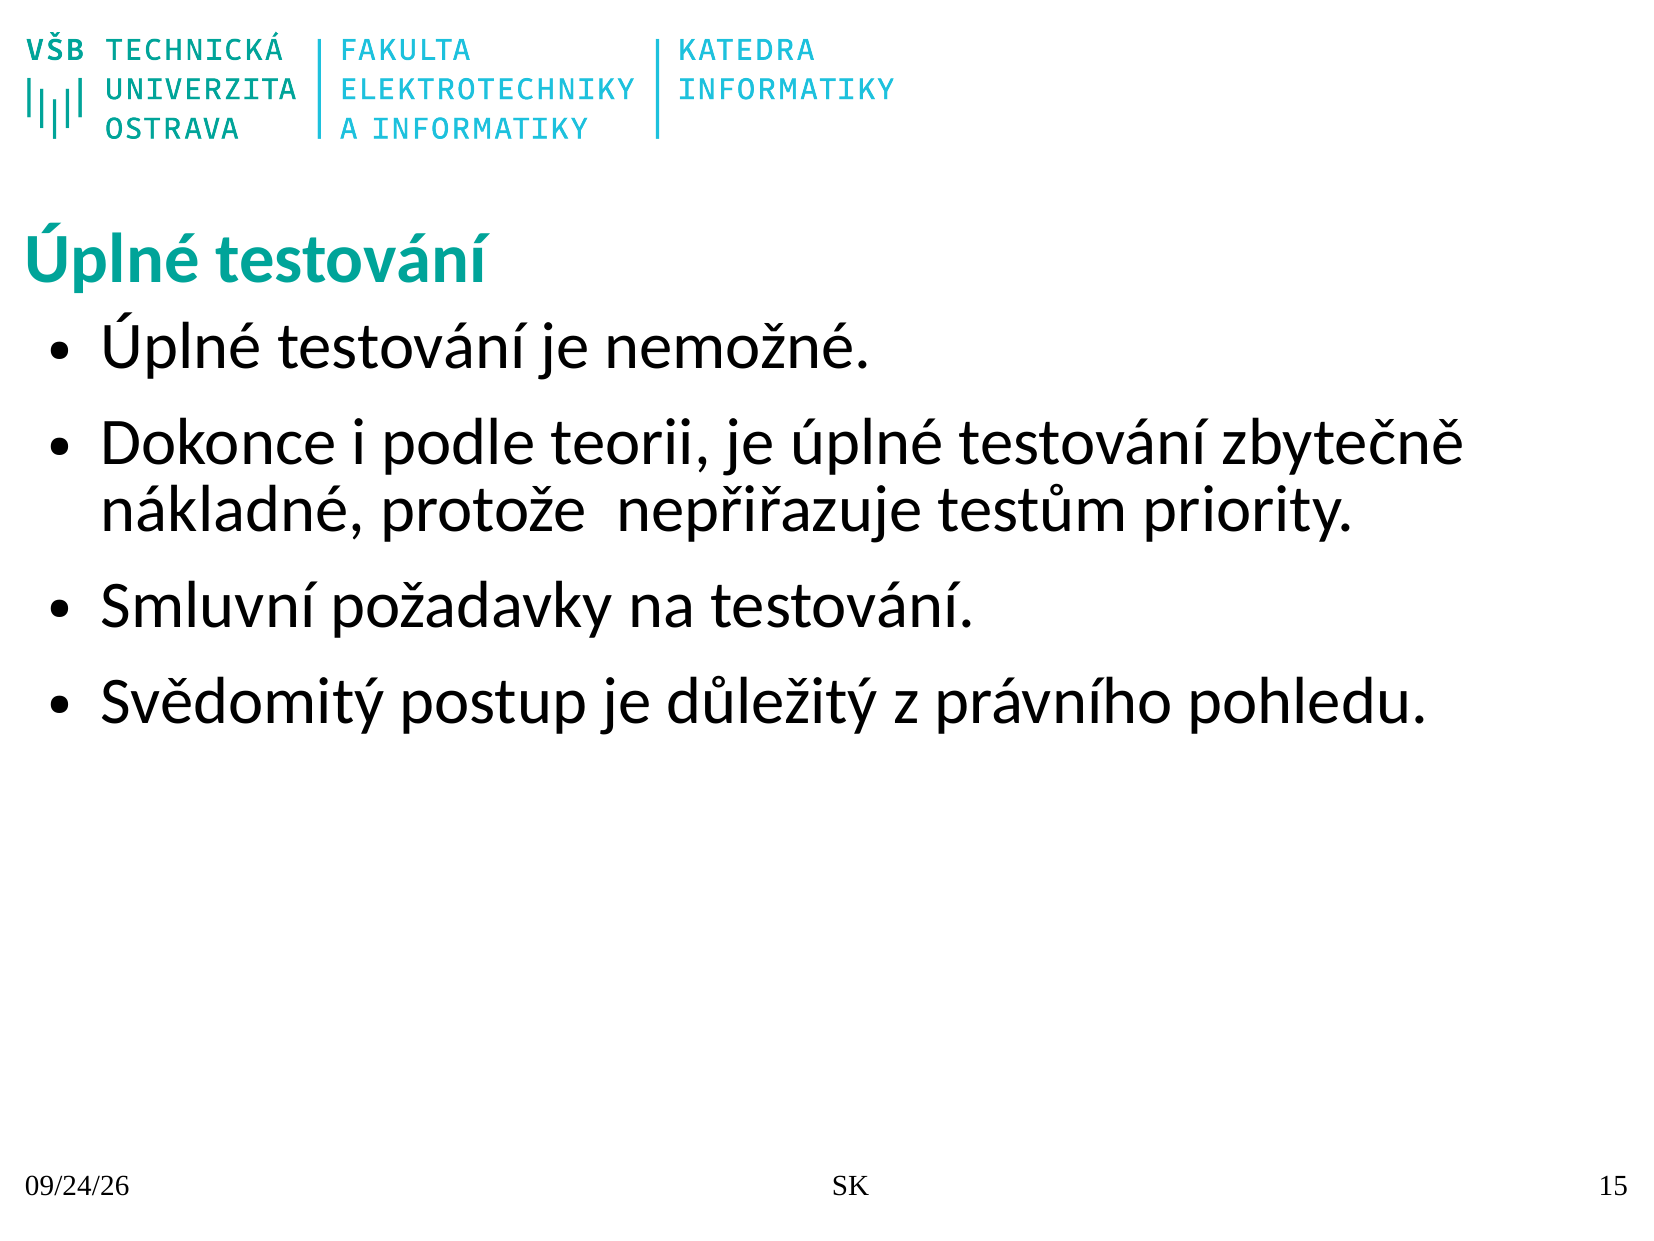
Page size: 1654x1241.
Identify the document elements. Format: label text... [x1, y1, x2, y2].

list Úplné testování je nemožné. Dokonce i podle teorii, je úplné testování zbytečně nákladné, protože nepřiřazuje testům priority. Smluvní požadavky na testování. Svědomitý postup je důležitý z právního pohledu. [30, 318, 1629, 1146]
picture [26, 31, 894, 139]
title Úplné testování [24, 169, 1629, 300]
